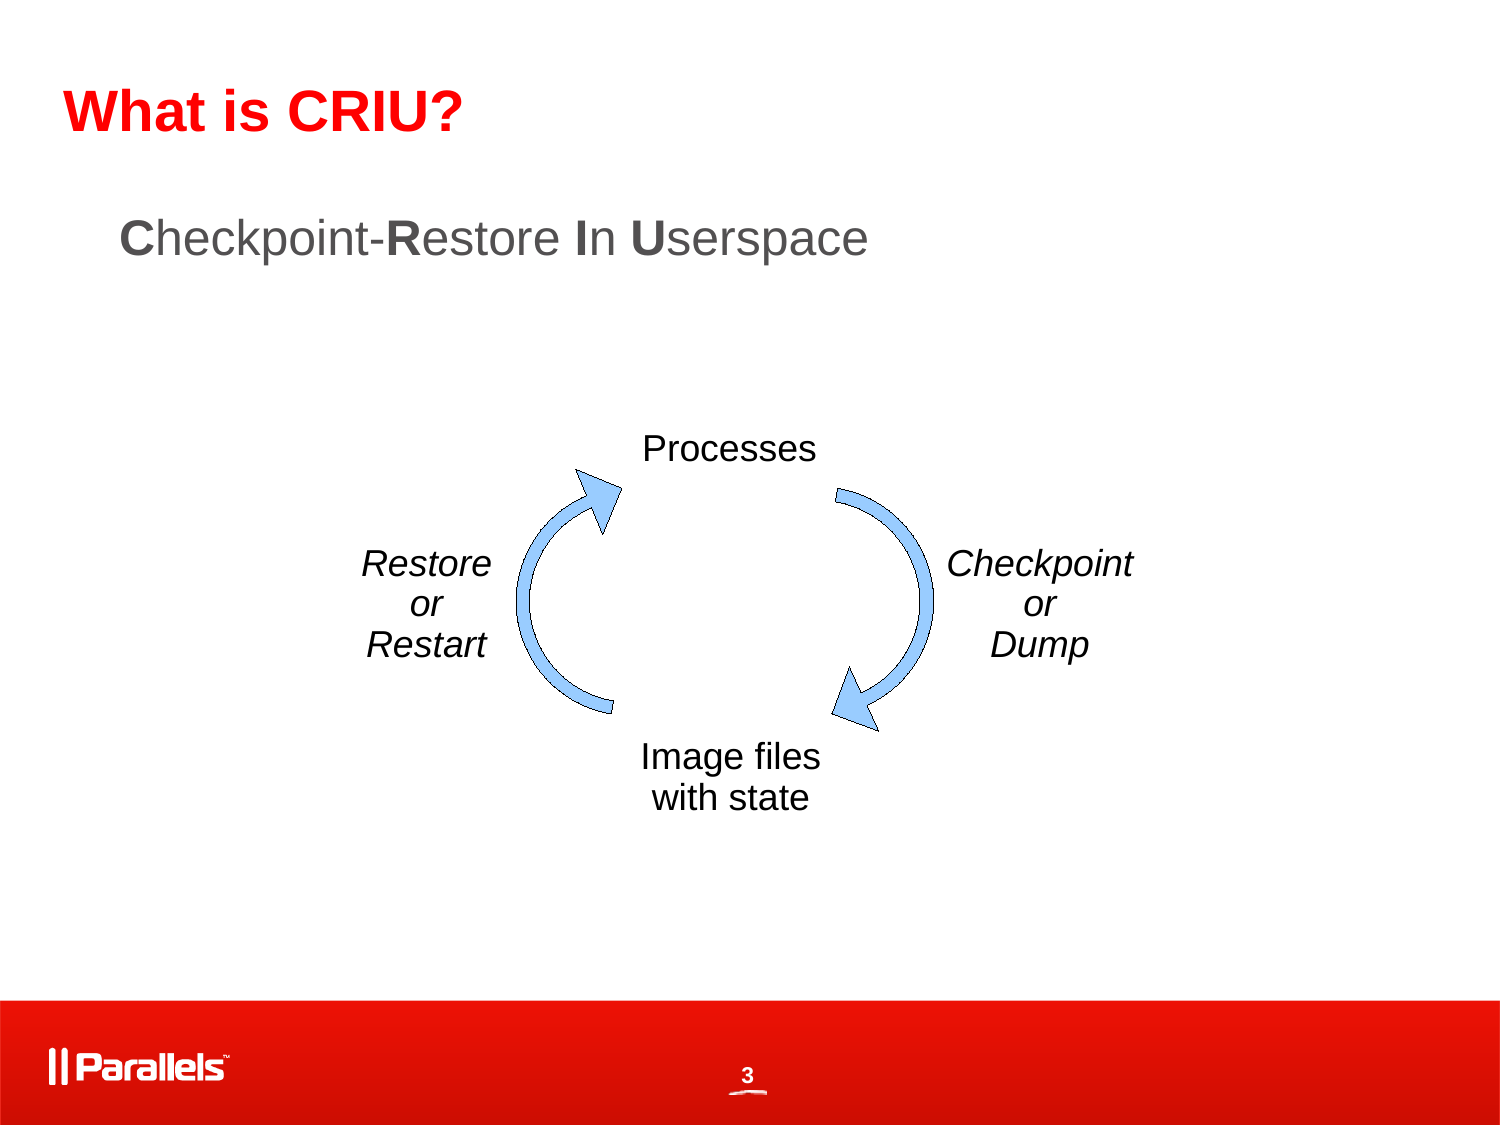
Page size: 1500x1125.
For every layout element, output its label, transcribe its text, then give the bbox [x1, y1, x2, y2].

picture [49, 1046, 230, 1085]
text_box Restore or Restart [346, 536, 507, 673]
picture [727, 1090, 767, 1095]
text_box Processes [627, 421, 832, 478]
text_box [516, 469, 622, 714]
text_box [831, 488, 934, 732]
text_box Image files with state [625, 729, 837, 826]
list Checkpoint-Restore In Userspace [47, 203, 1452, 946]
title What is CRIU? [48, 10, 1454, 214]
text_box Checkpoint or Dump [931, 536, 1149, 673]
